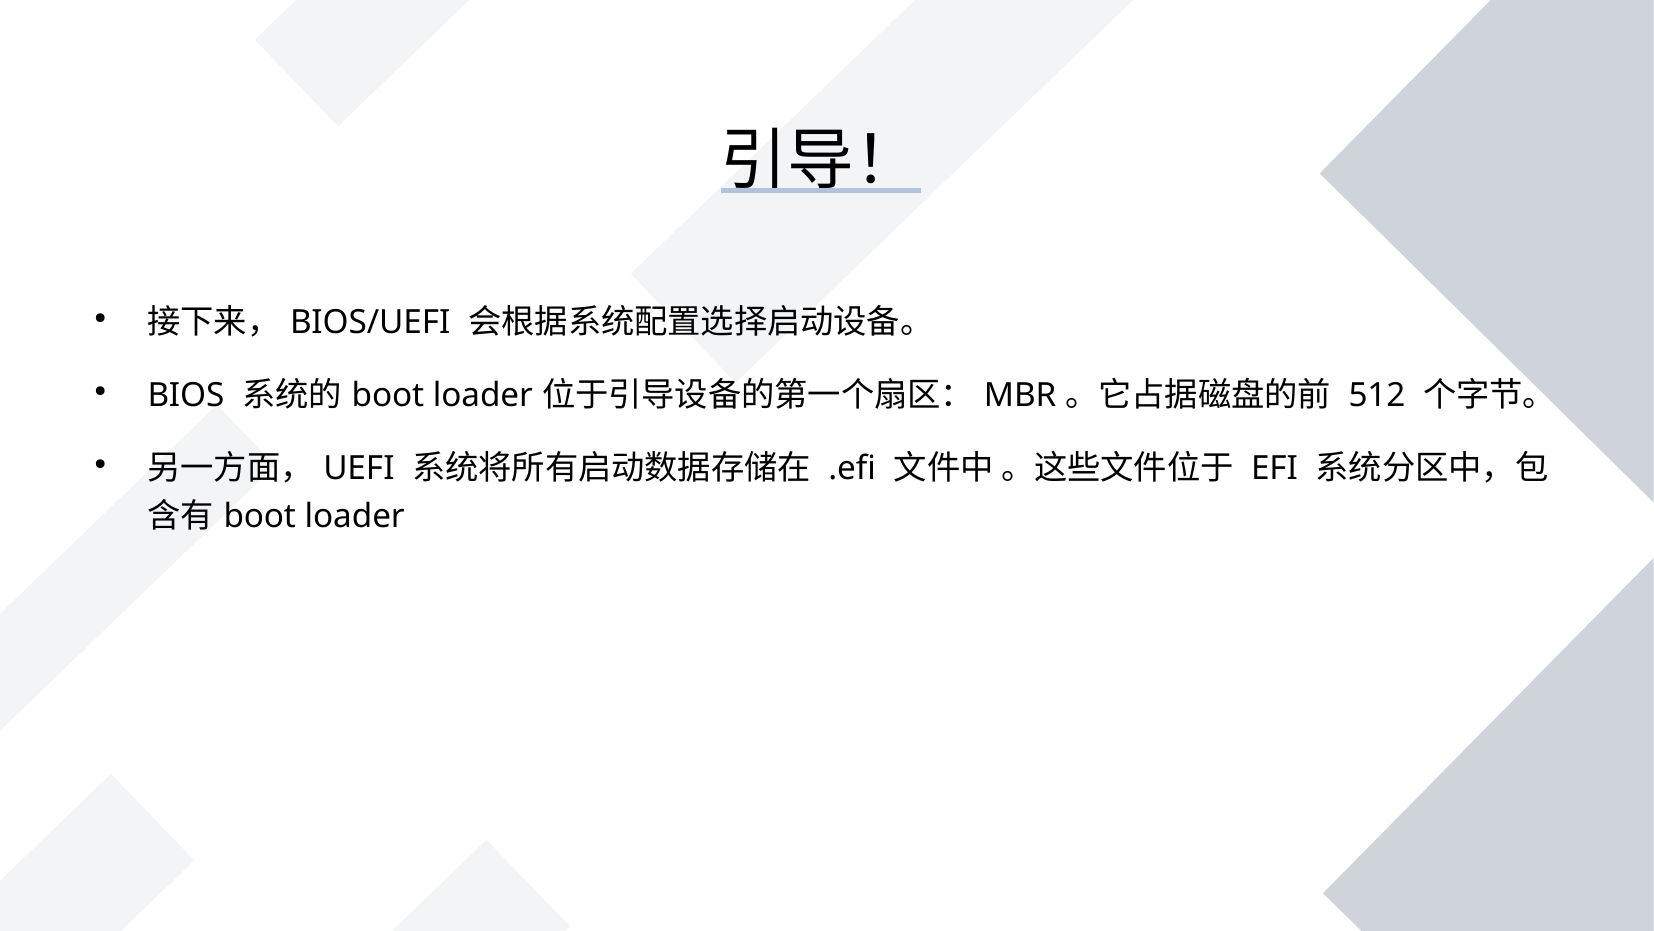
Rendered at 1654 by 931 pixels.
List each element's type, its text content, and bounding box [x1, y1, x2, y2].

title 引导！ [76, 76, 1565, 232]
list 接下来，BIOS/UEFI 会根据系统配置选择启动设备。 BIOS 系统的boot loader位于引导设备的第一个扇区：MBR。它占据磁盘的前 512 个字节。 另一方面，UEFI 系统将所有启动数据存储在 .efi 文件中 。这些文件位于 EFI 系统分区中，包含有boot loader [76, 295, 1565, 835]
